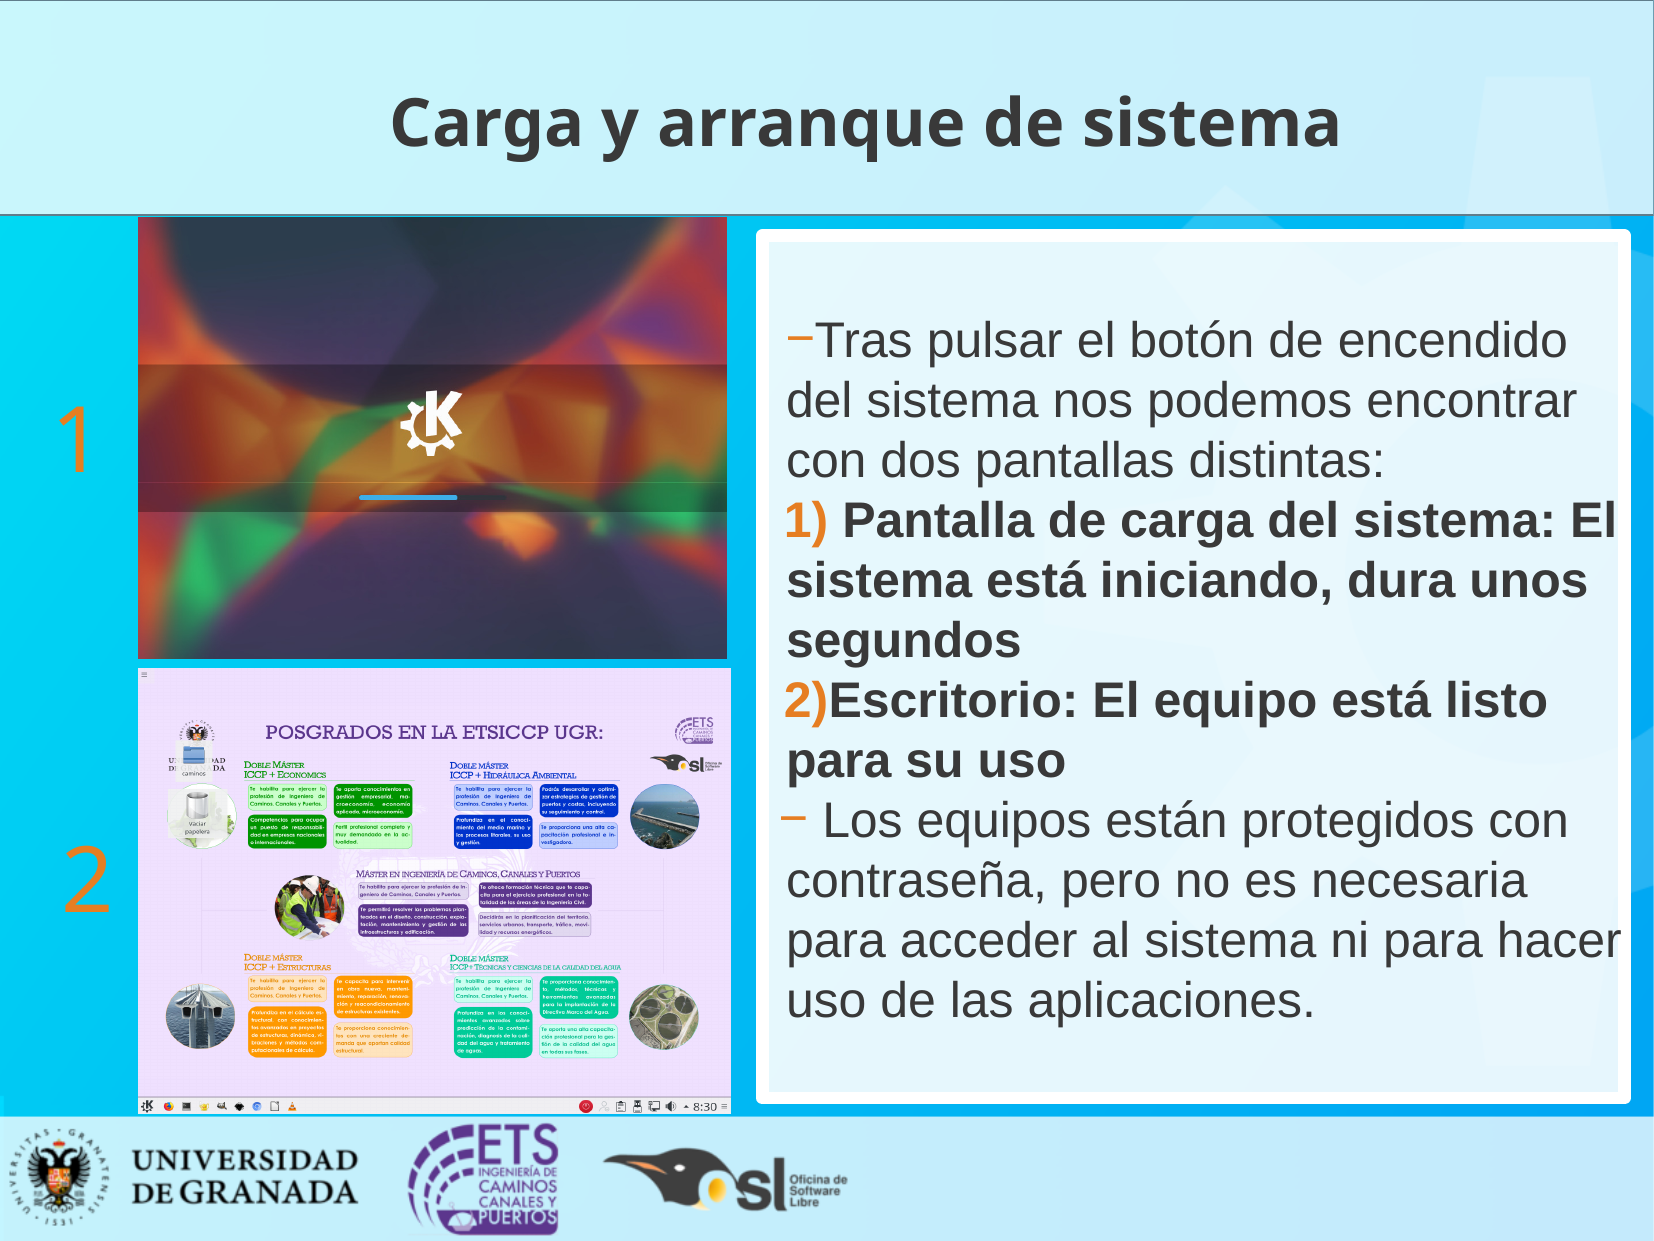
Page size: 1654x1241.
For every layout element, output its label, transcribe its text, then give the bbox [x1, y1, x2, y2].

picture [0, 216, 1654, 1241]
text_box 1 [37, 373, 127, 497]
picture [757, 216, 1654, 1103]
text_box Carga y arranque de sistema [26, 24, 1634, 216]
text_box Tras pulsar el botón de encendido del sistema nos podemos encontrar con dos pantallas distintas: Pantalla de carga del sistema: El sistema está iniciando, dura unos segundos Escritorio: El equipo está listo para su uso Los equipos están protegidos con contraseña, pero no es necesaria para acceder al sistema ni para hacer uso de las aplicaciones. [762, 235, 1625, 1099]
text_box 2 [47, 813, 139, 936]
